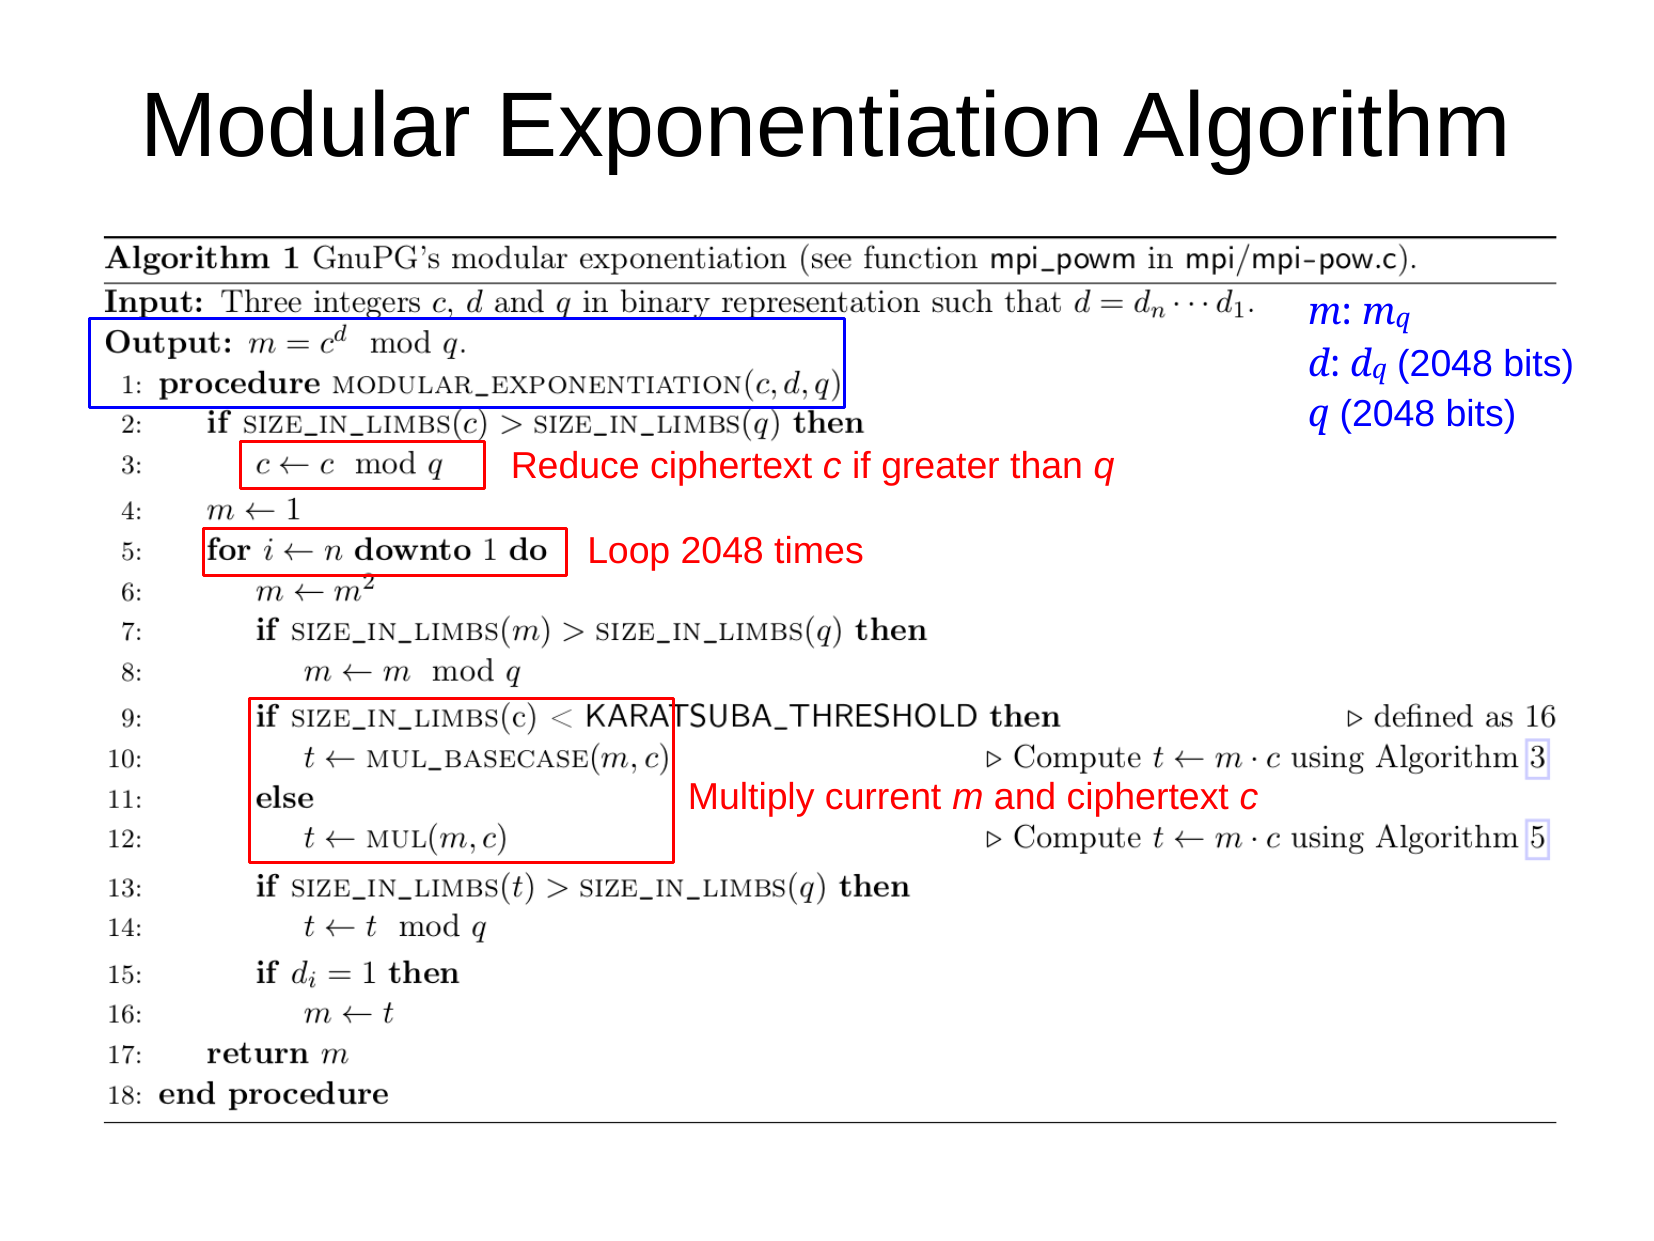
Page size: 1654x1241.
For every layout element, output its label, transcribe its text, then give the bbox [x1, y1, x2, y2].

picture [89, 218, 1566, 1138]
picture [91, 320, 843, 406]
text_box Reduce ciphertext c if greater than q [496, 437, 1130, 494]
title Modular Exponentiation Algorithm [82, 49, 1571, 201]
text_box Loop 2048 times [572, 521, 879, 579]
text_box m: mq d: dq (2048 bits) q (2048 bits) [1293, 277, 1580, 436]
text_box Multiply current m and ciphertext c [673, 767, 1274, 825]
